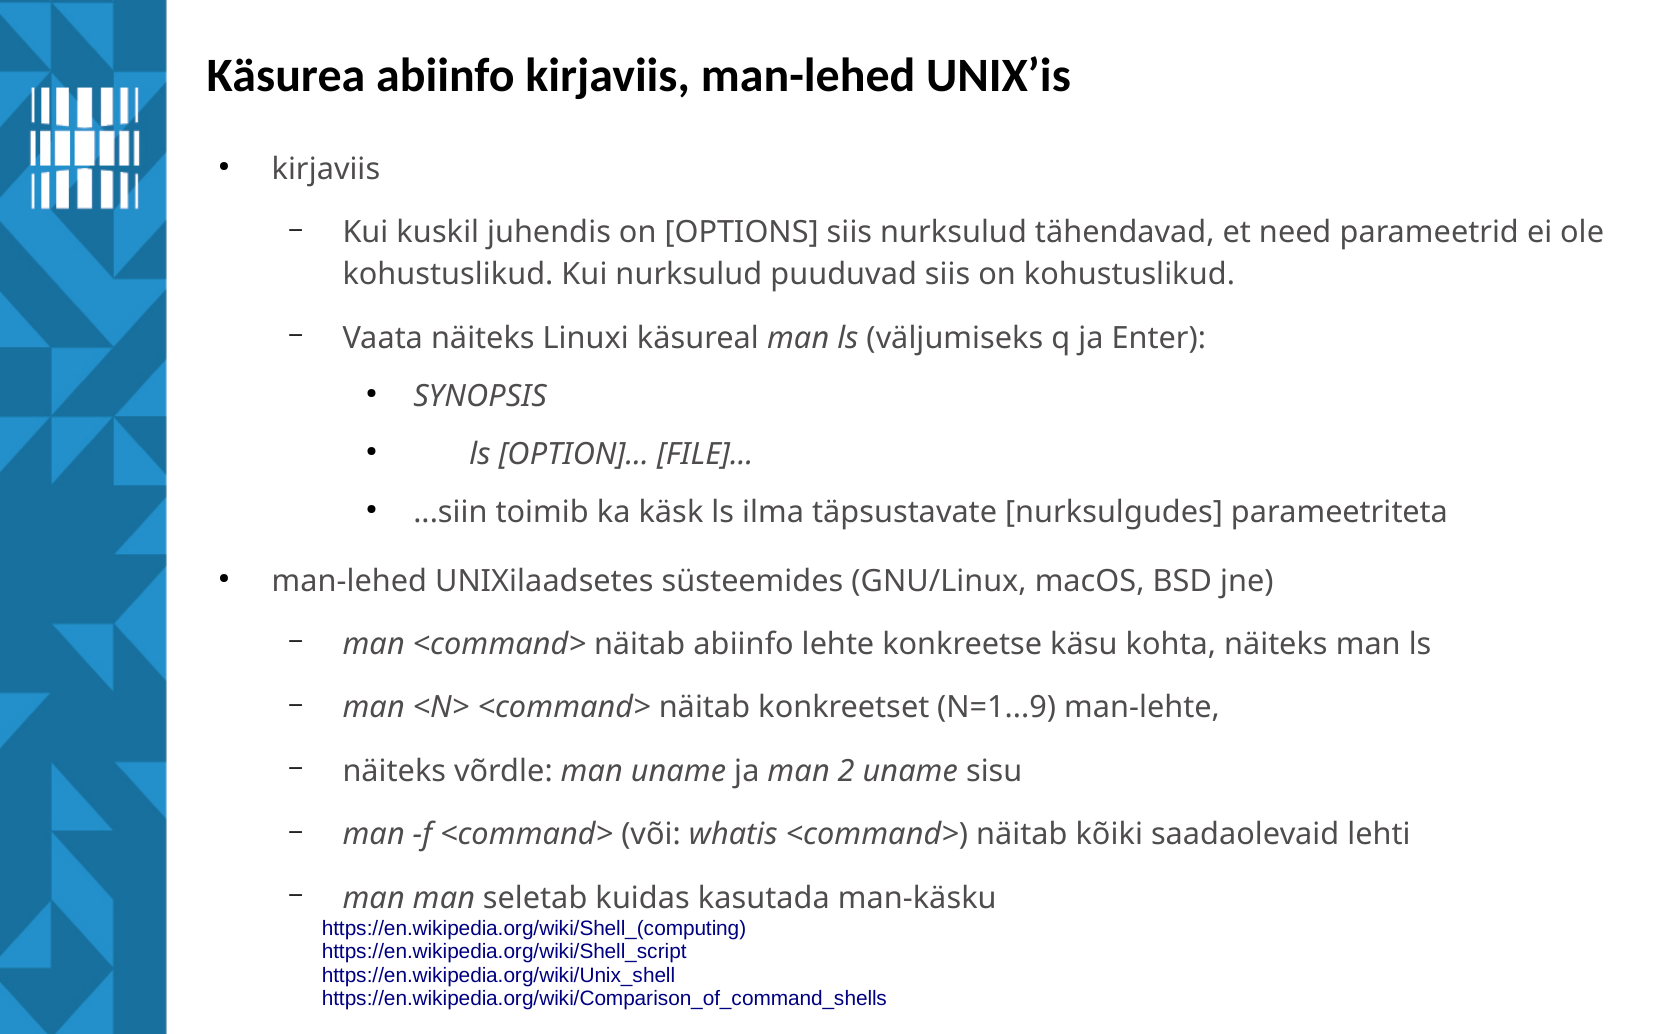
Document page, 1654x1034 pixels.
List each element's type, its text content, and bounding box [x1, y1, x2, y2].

list kirjaviis Kui kuskil juhendis on [OPTIONS] siis nurksulud tähendavad, et need parameetrid ei ole kohustuslikud. Kui nurksulud puuduvad siis on kohustuslikud. Vaata näiteks Linuxi käsureal man ls (väljumiseks q ja Enter): SYNOPSIS ls [OPTION]... [FILE]... ...siin toimib ka käsk ls ilma täpsustavate [nurksulgudes] parameetriteta man-lehed UNIXilaadsetes süsteemides (GNU/Linux, macOS, BSD jne) man <command> näitab abiinfo lehte konkreetse käsu kohta, näiteks man ls man <N> <command> näitab konkreetset (N=1...9) man-lehte, näiteks võrdle: man uname ja man 2 uname sisu man -f <command> (või: whatis <command>) näitab kõiki saadaolevaid lehti man man seletab kuidas kasutada man-käsku [200, 146, 1607, 1004]
picture [42, 108, 132, 208]
text_box https://en.wikipedia.org/wiki/Shell_(computing) https://en.wikipedia.org/wiki/Shell_script https://en.wikipedia.org/wiki/Unix_shell https://en.wikipedia.org/wiki/Comparison_of_command_shells [307, 909, 957, 1018]
title Käsurea abiinfo kirjaviis, man-lehed UNIX’is [206, 41, 1430, 119]
